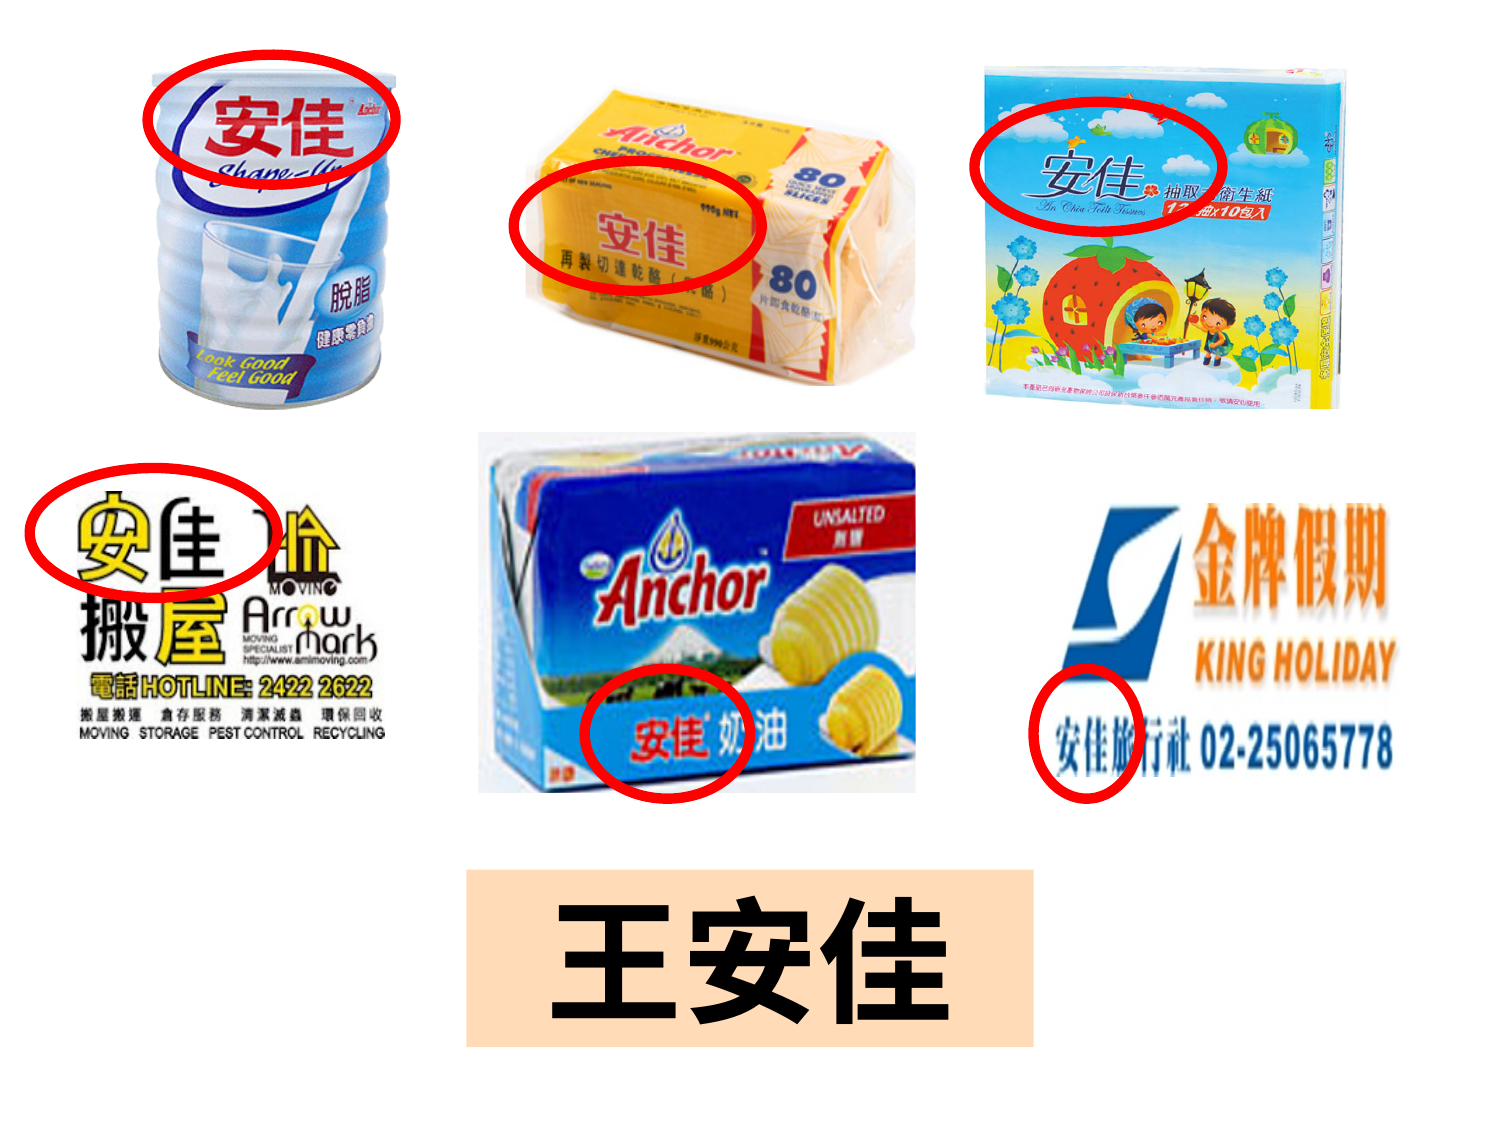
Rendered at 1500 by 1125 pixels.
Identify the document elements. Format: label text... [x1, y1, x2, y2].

picture [76, 491, 385, 739]
picture [980, 108, 1217, 226]
picture [1033, 503, 1424, 777]
picture [525, 78, 916, 386]
picture [123, 54, 420, 421]
picture [76, 491, 272, 592]
picture [974, 66, 1353, 409]
picture [1039, 674, 1134, 777]
picture [153, 60, 390, 179]
text_box 王安佳 [466, 869, 1034, 1048]
picture [525, 167, 756, 285]
picture [590, 674, 744, 793]
picture [1033, 764, 1040, 777]
picture [478, 432, 916, 793]
